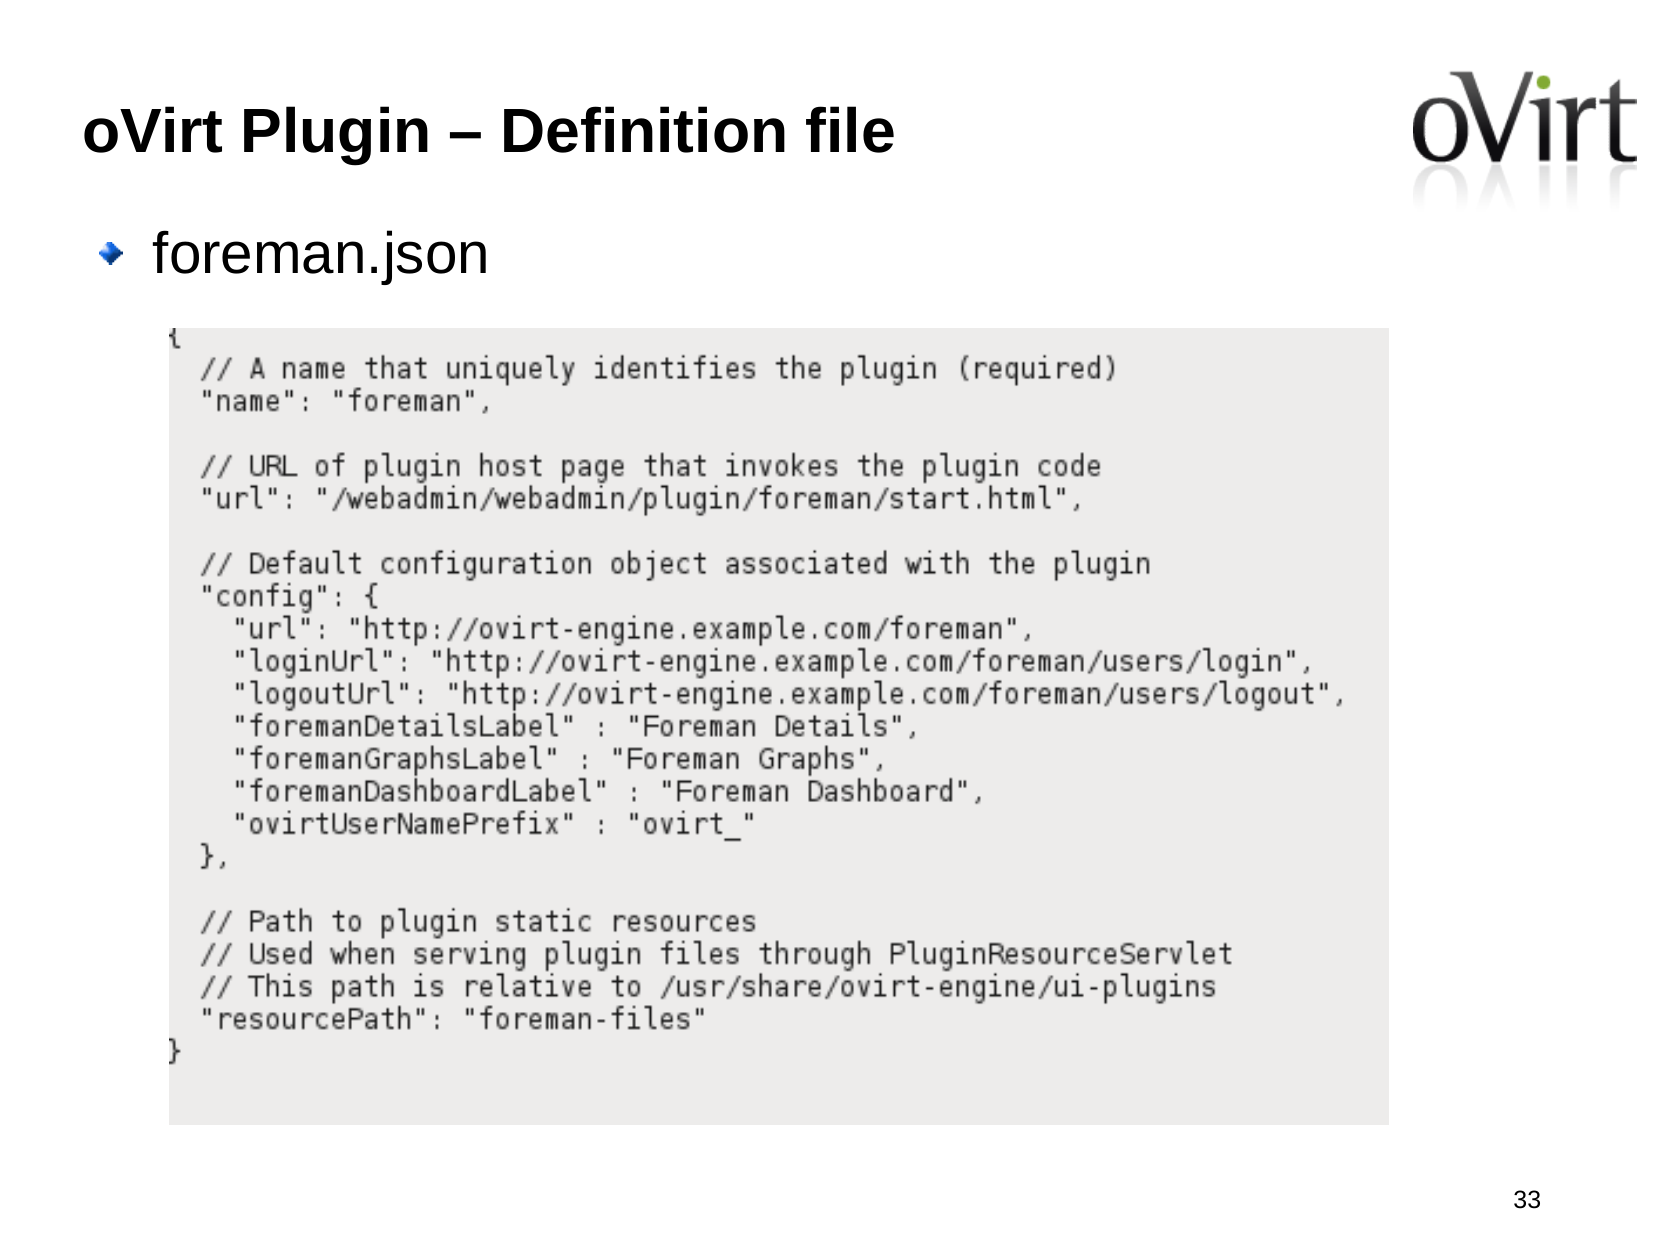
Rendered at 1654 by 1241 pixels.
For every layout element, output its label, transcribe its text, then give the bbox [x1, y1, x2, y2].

list foreman.json [82, 221, 1571, 1015]
picture [169, 328, 1389, 1125]
picture [1413, 63, 1637, 212]
title oVirt Plugin – Definition file [82, 37, 1303, 221]
